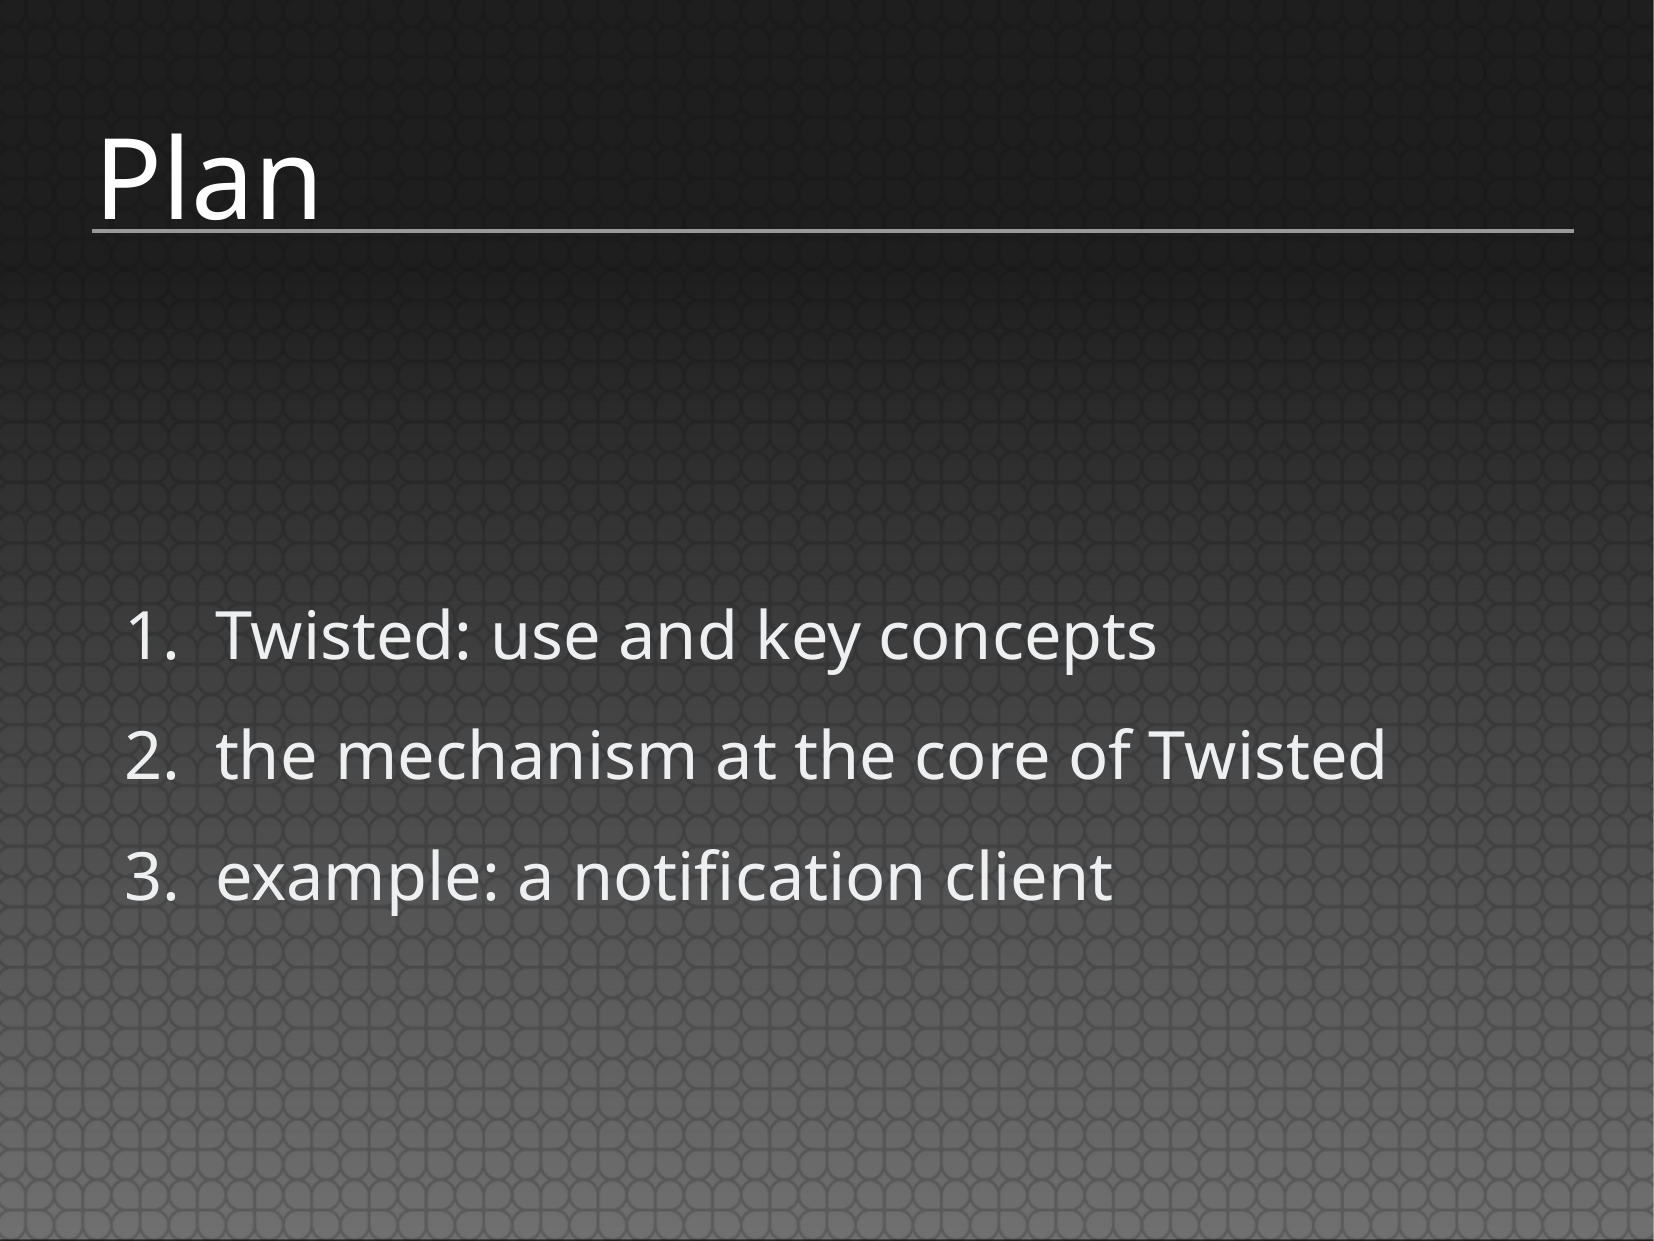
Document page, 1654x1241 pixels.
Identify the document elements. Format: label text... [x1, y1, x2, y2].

title Plan [94, 100, 1426, 251]
list Twisted: use and key concepts the mechanism at the core of Twisted example: a notification client [106, 227, 1495, 1163]
picture [0, 0, 1654, 1241]
